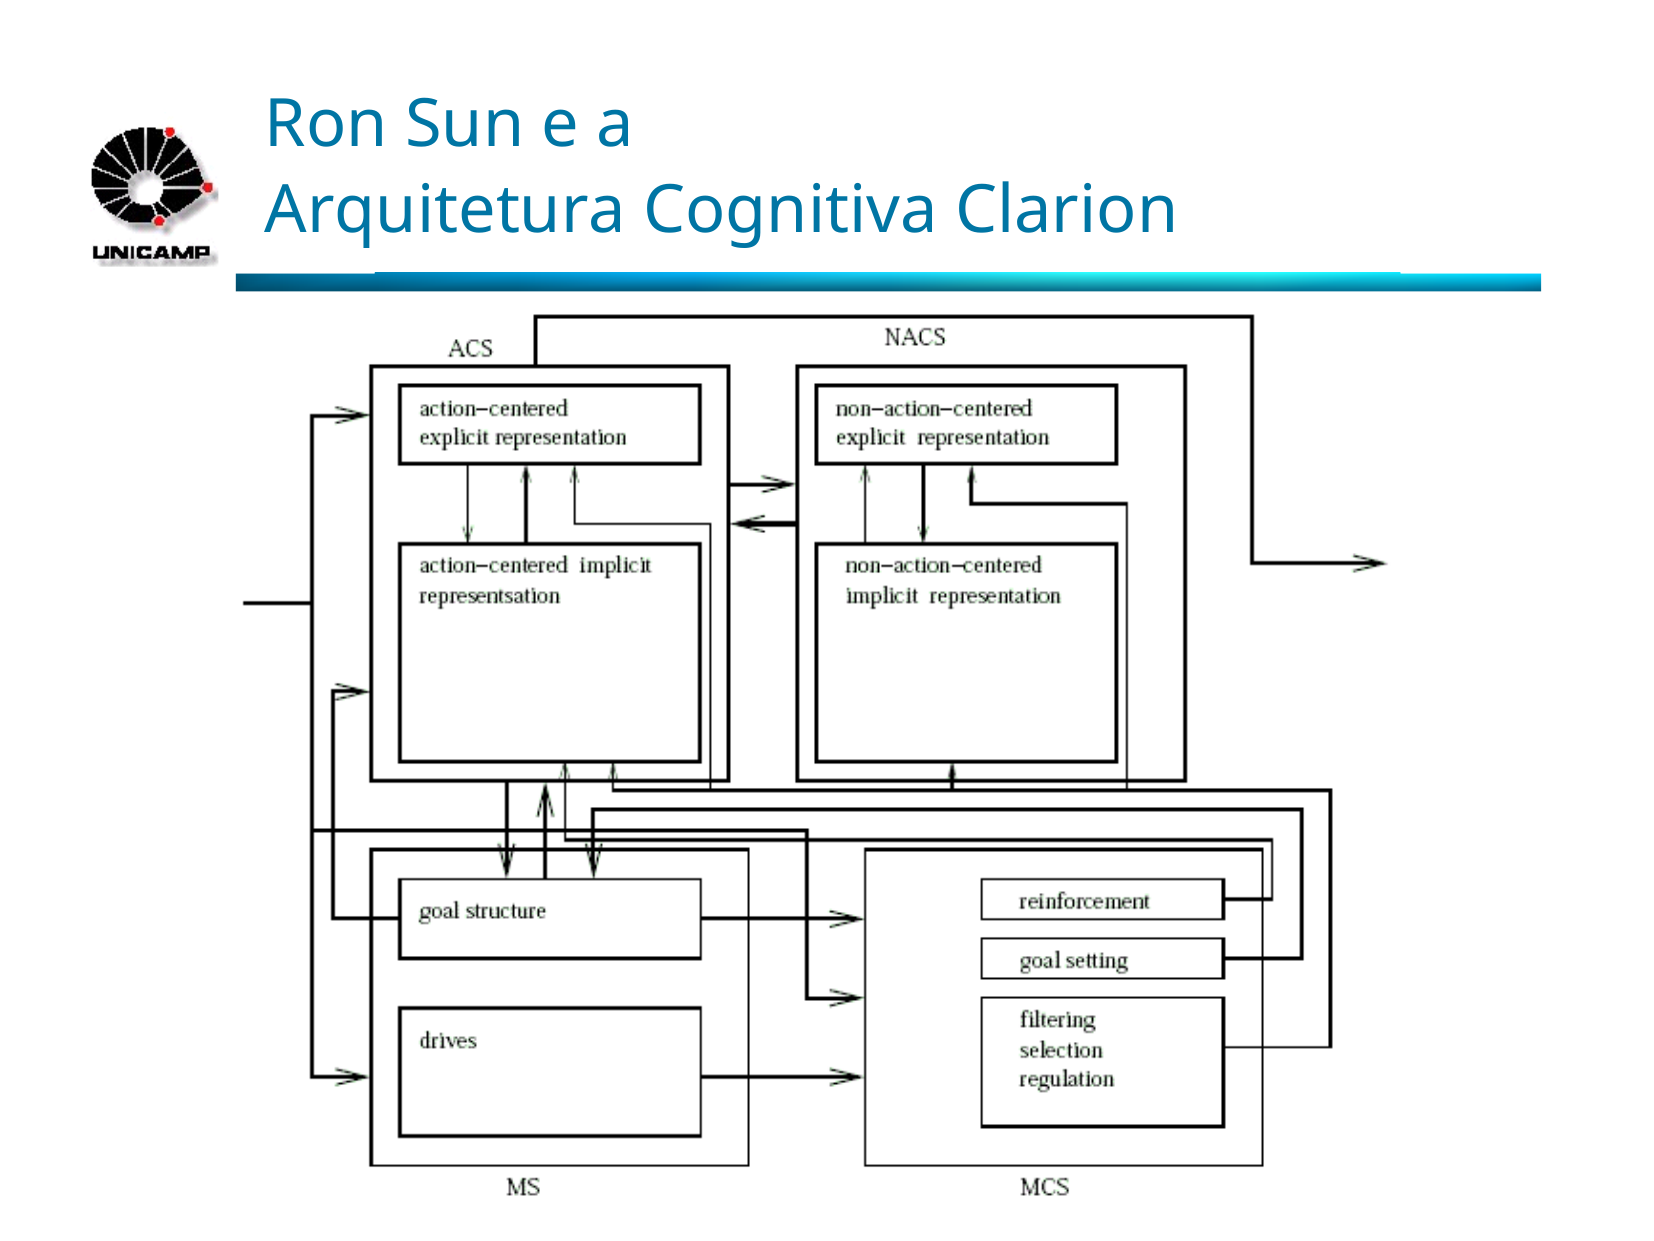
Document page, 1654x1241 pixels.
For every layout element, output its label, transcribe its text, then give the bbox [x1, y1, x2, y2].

picture [236, 298, 1413, 1211]
picture [125, 272, 1654, 295]
title Ron Sun e a Arquitetura Cognitiva Clarion [264, 42, 1534, 250]
